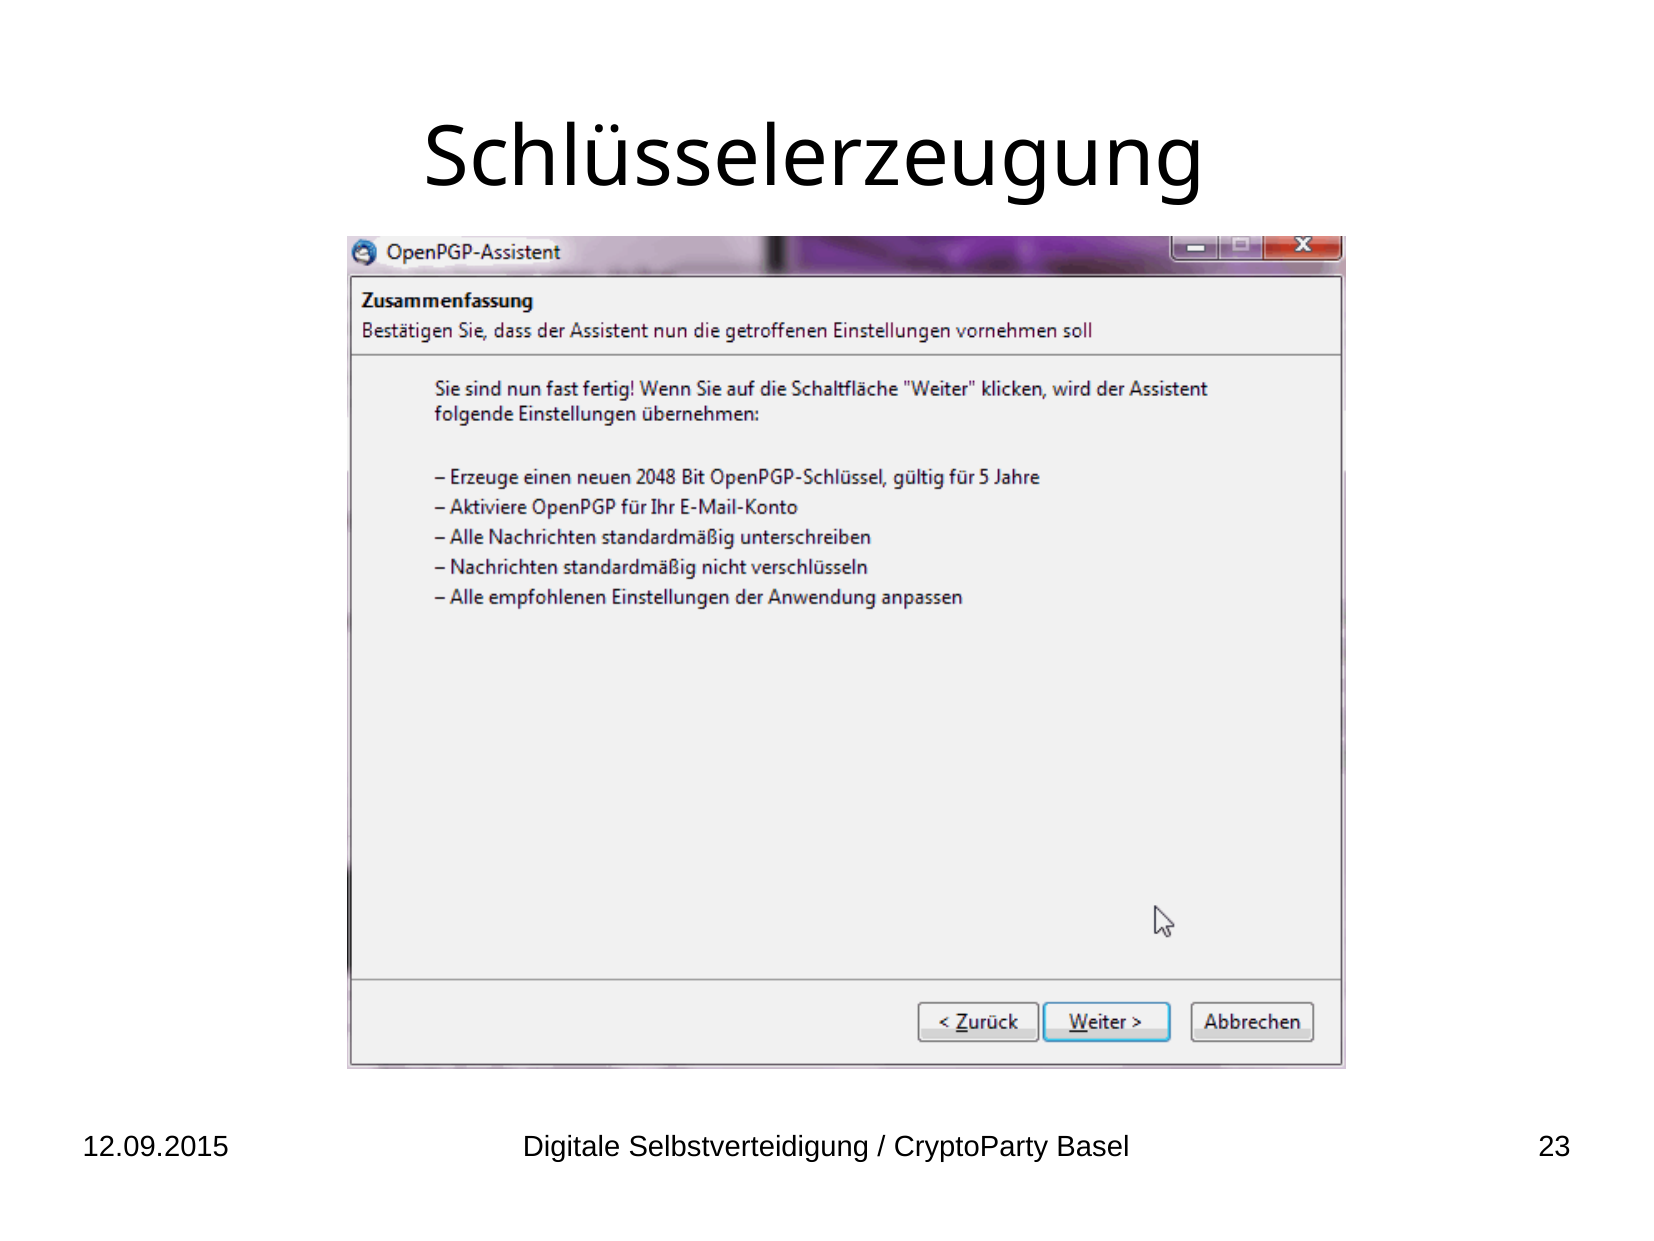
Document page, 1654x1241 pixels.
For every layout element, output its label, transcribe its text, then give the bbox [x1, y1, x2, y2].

picture [347, 236, 1346, 1069]
title Schlüsselerzeugung [82, 49, 1571, 257]
